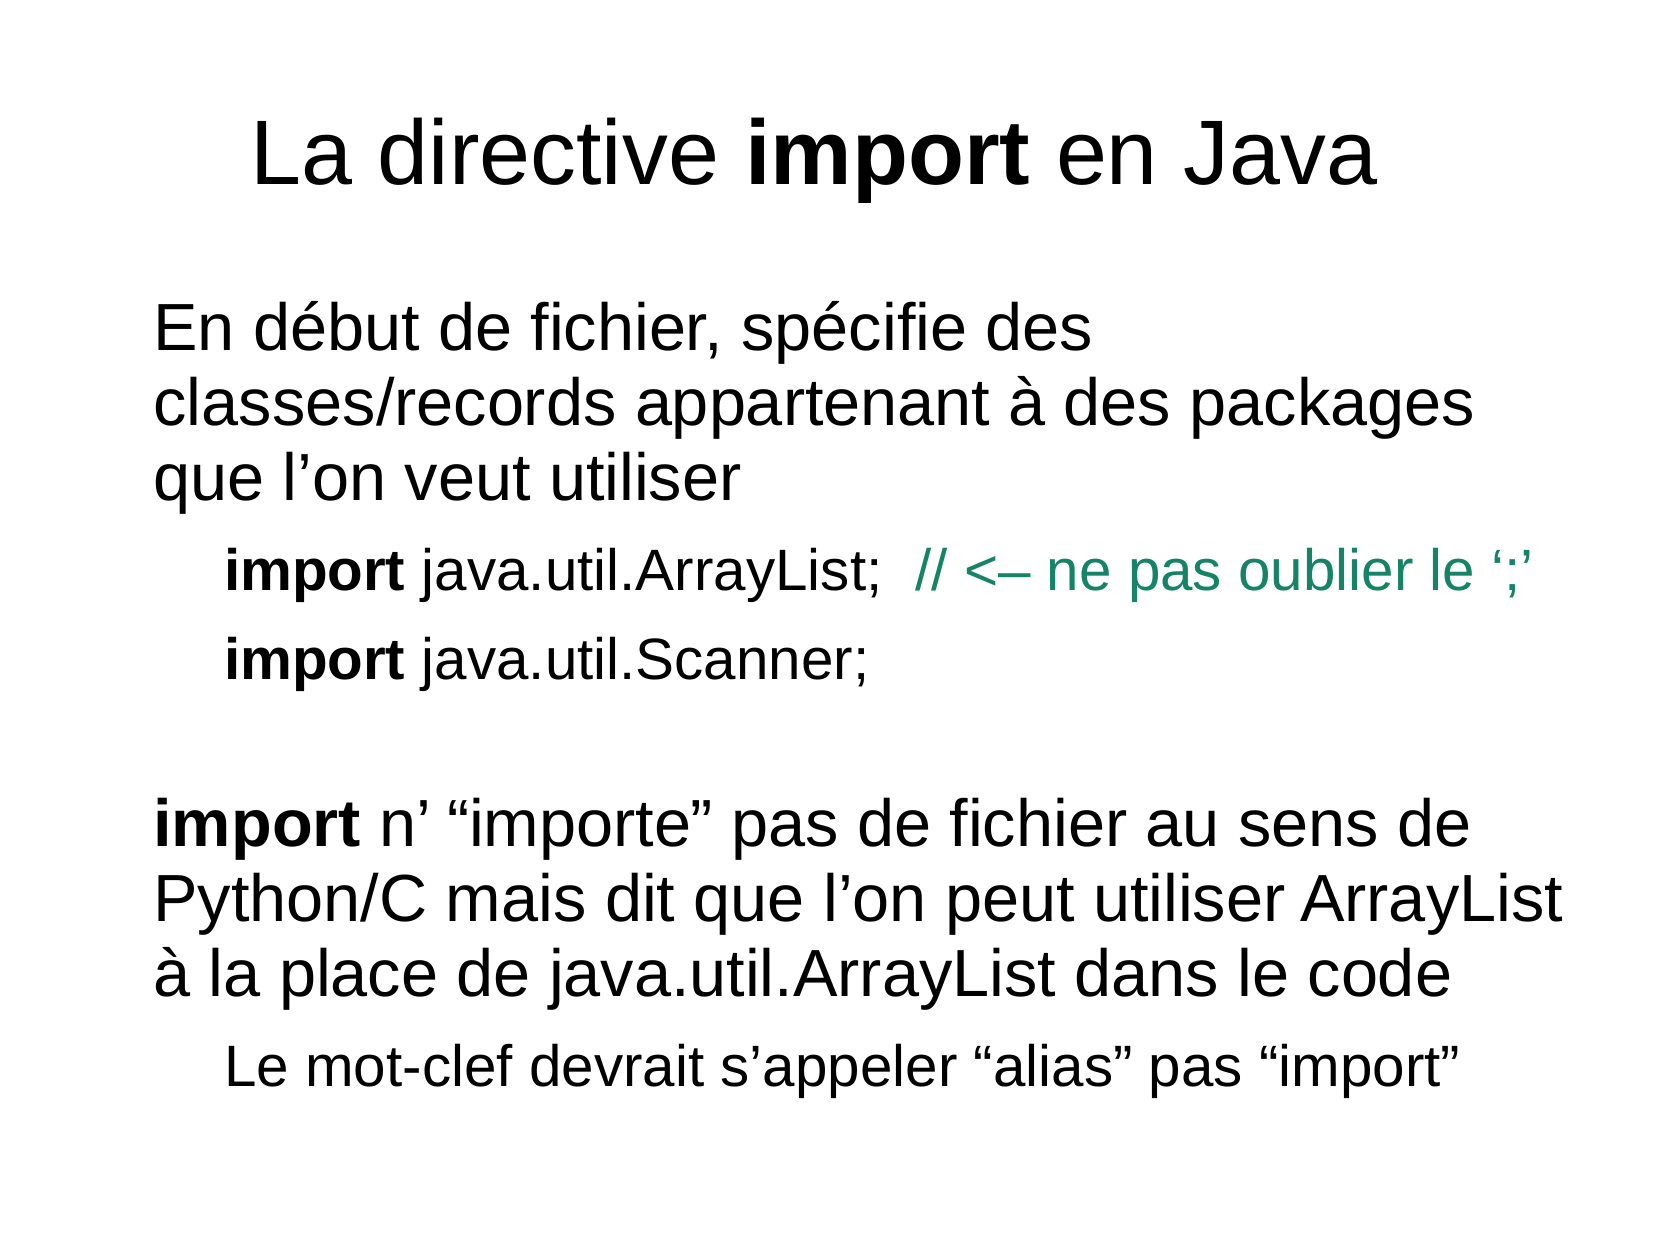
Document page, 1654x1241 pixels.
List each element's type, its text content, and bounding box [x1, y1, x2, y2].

list En début de fichier, spécifie des classes/records appartenant à des packages que l’on veut utiliser import java.util.ArrayList; // <– ne pas oublier le ‘;’ import java.util.Scanner; import n’ “importe” pas de fichier au sens de Python/C mais dit que l’on peut utiliser ArrayList à la place de java.util.ArrayList dans le code Le mot-clef devrait s’appeler “alias” pas “import” [82, 290, 1571, 1141]
title La directive import en Java [82, 49, 1571, 257]
